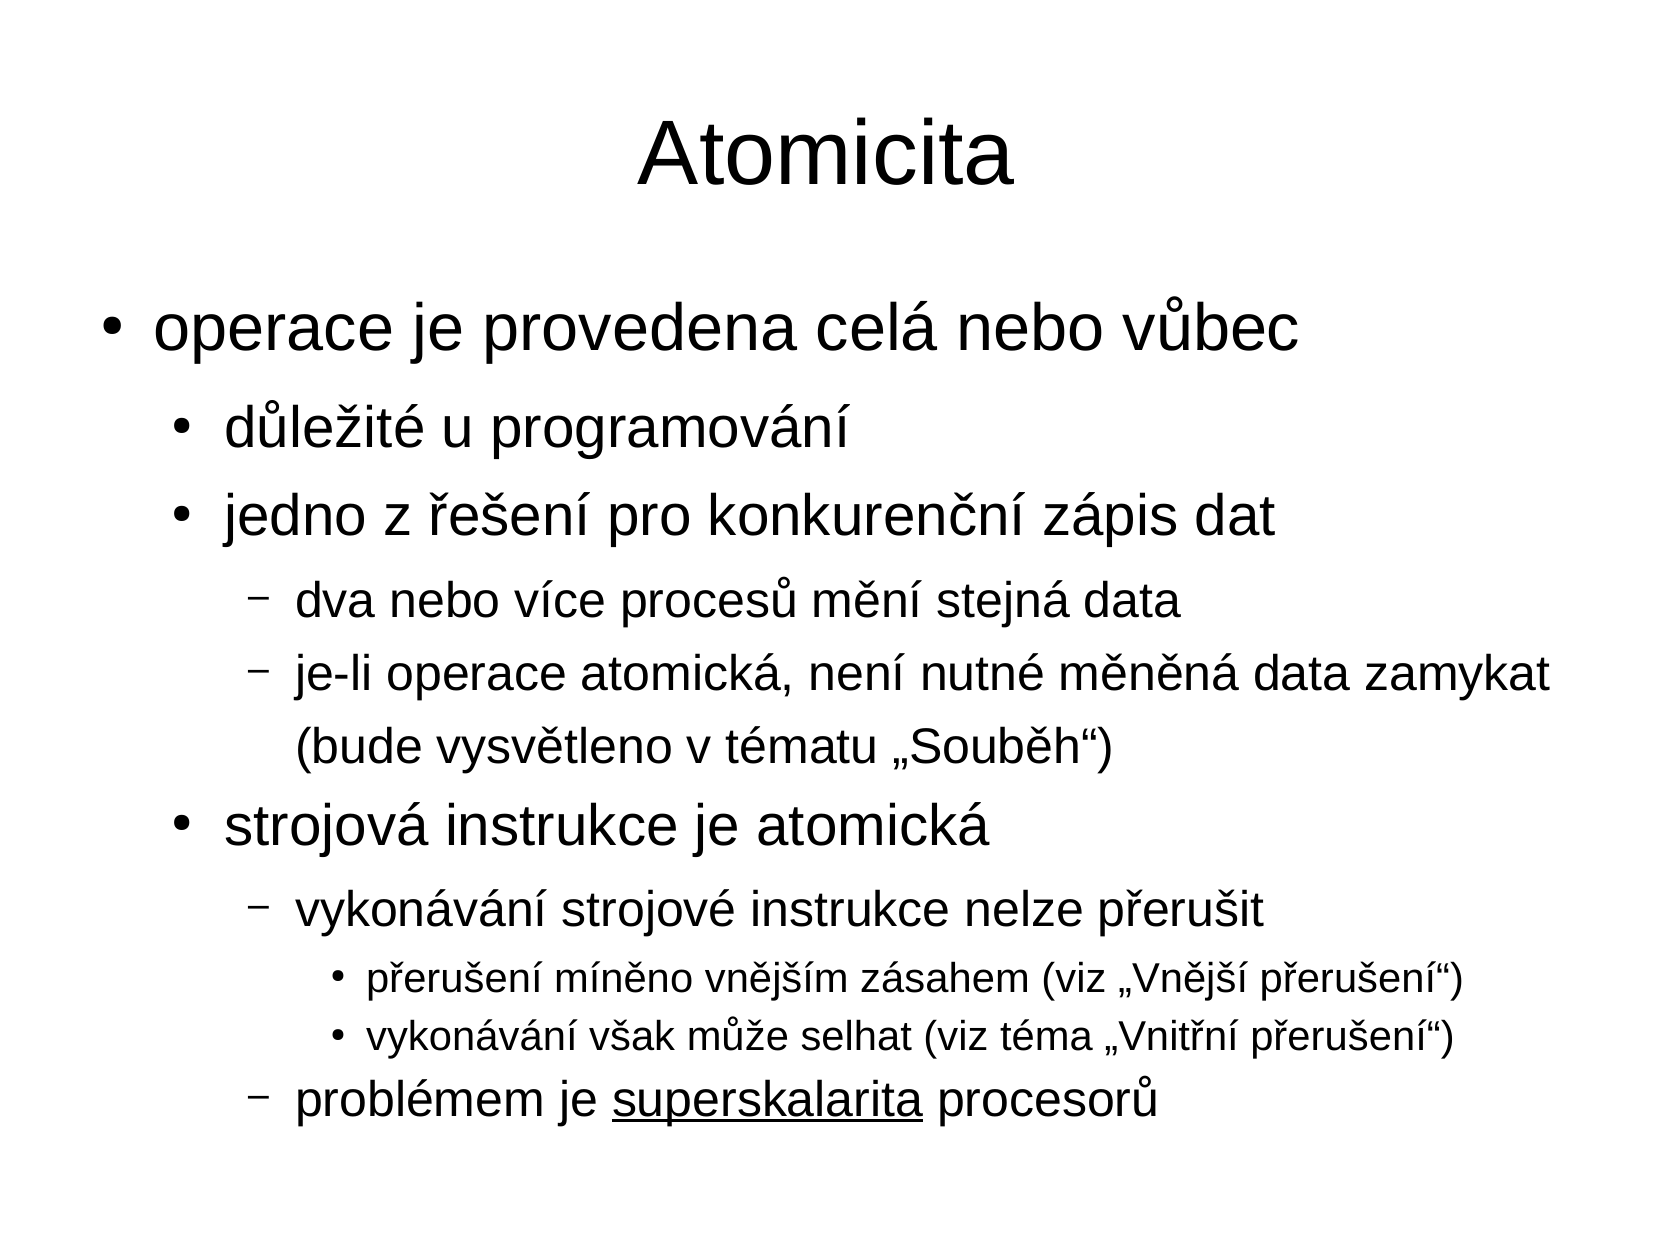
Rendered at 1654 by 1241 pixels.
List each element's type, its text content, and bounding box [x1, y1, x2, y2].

list operace je provedena celá nebo vůbec důležité u programování jedno z řešení pro konkurenční zápis dat dva nebo více procesů mění stejná data je-li operace atomická, není nutné měněná data zamykat (bude vysvětleno v tématu „Souběh“) strojová instrukce je atomická vykonávání strojové instrukce nelze přerušit přerušení míněno vnějším zásahem (viz „Vnější přerušení“) vykonávání však může selhat (viz téma „Vnitřní přerušení“) problémem je superskalarita procesorů [82, 290, 1571, 1127]
title Atomicita [82, 49, 1571, 257]
